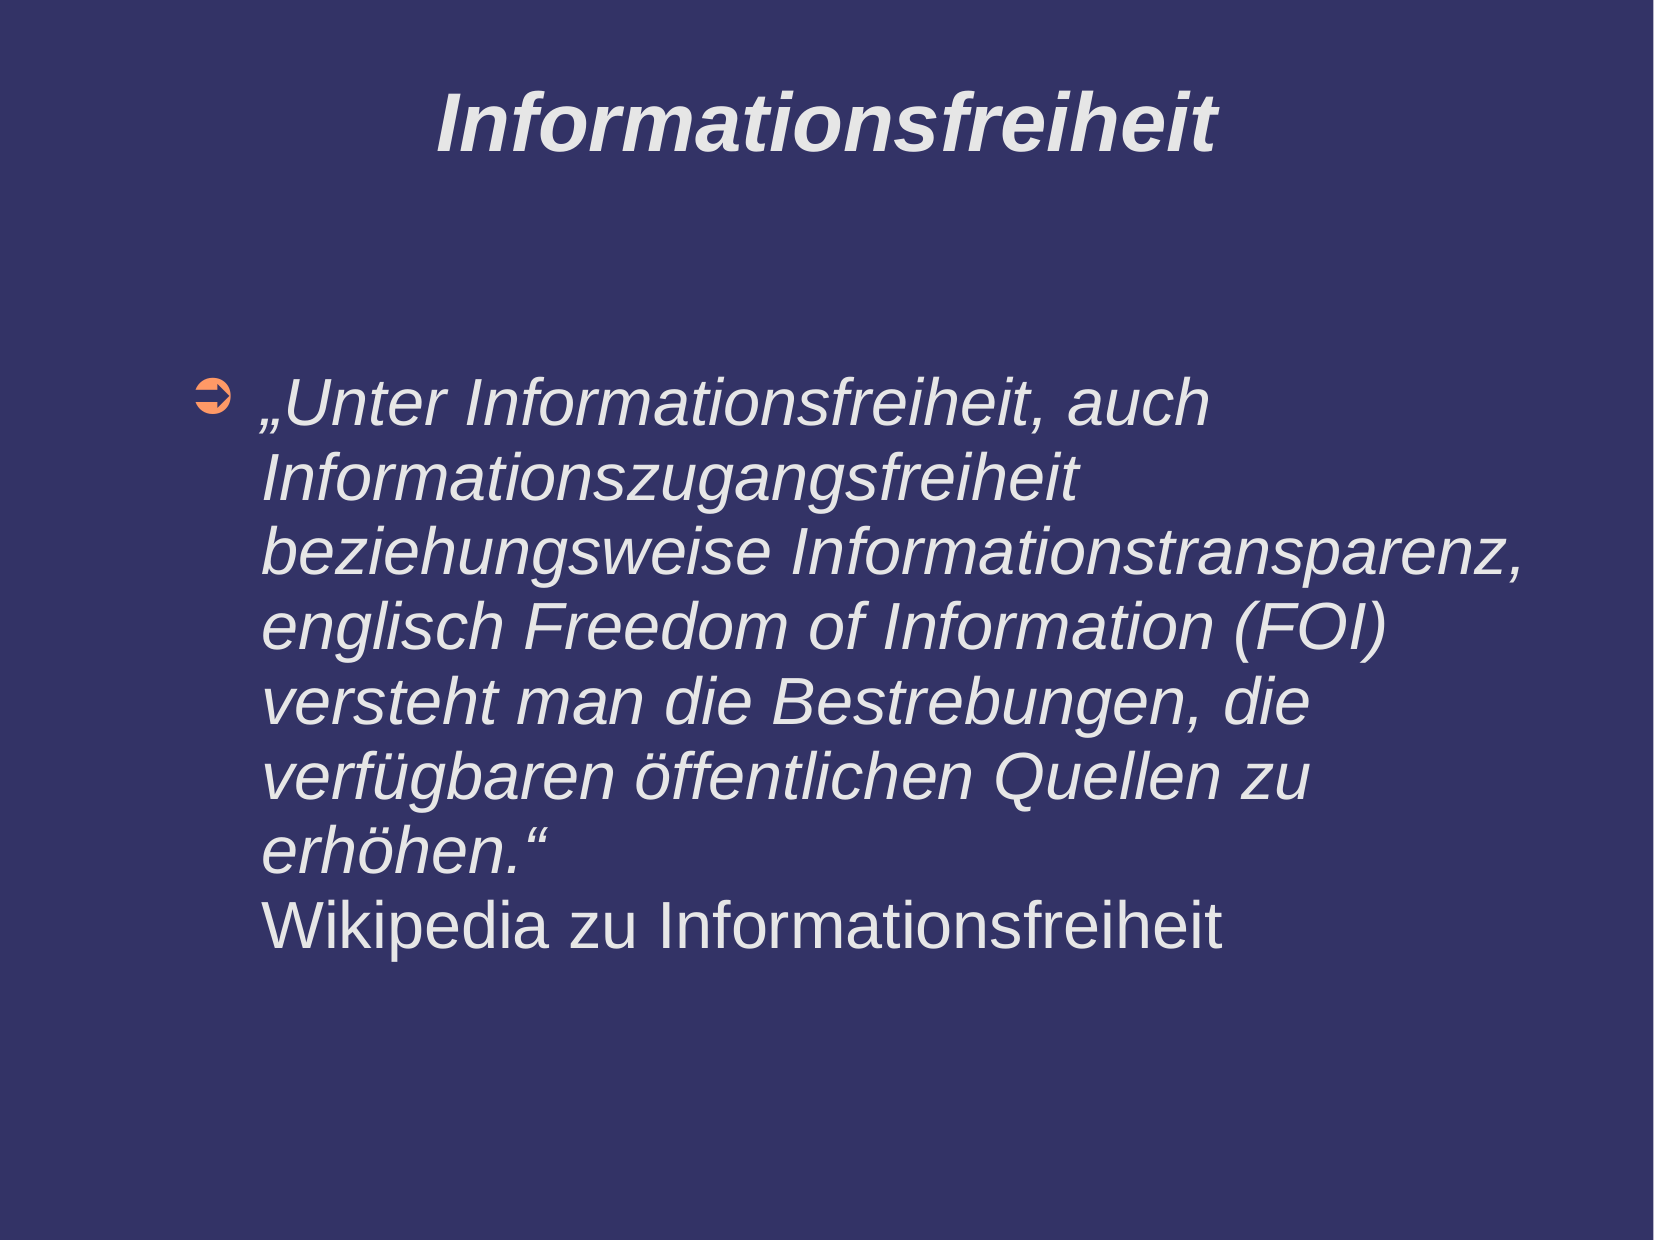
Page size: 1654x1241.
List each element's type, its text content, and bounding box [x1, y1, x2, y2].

list „Unter Informationsfreiheit, auch Informationszugangsfreiheit beziehungsweise Informationstransparenz, englisch Freedom of Information (FOI) versteht man die Bestrebungen, die verfügbaren öffentlichen Quellen zu erhöhen.“ Wikipedia zu Informationsfreiheit [178, 364, 1570, 1147]
title Informationsfreiheit [121, 19, 1534, 227]
